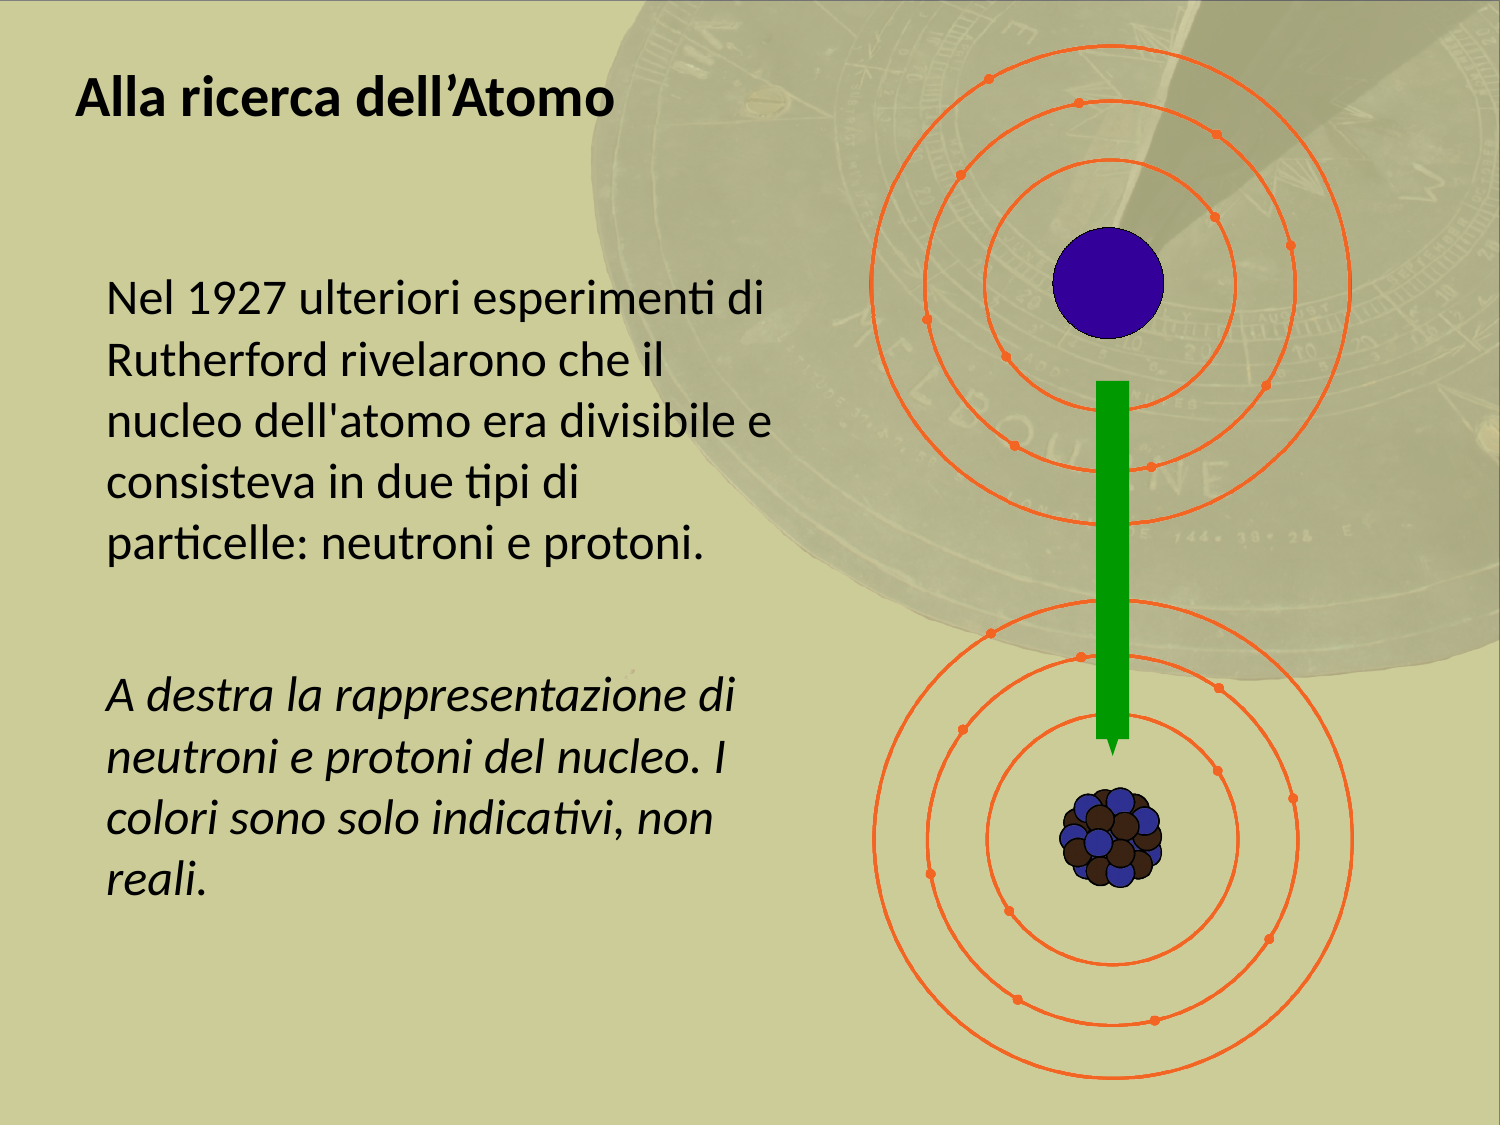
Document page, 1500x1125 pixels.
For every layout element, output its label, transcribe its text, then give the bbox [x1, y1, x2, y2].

picture [868, 43, 1352, 527]
text_box [1052, 227, 1164, 339]
text_box Nel 1927 ulteriori esperimenti di Rutherford rivelarono che il nucleo dell'atomo era divisibile e consisteva in due tipi di particelle: neutroni e protoni. A destra la rappresentazione di neutroni e protoni del nucleo. I colori sono solo indicativi, non reali. [106, 119, 792, 1050]
picture [872, 598, 1354, 1081]
title Alla ricerca dell’Atomo [75, 56, 642, 120]
